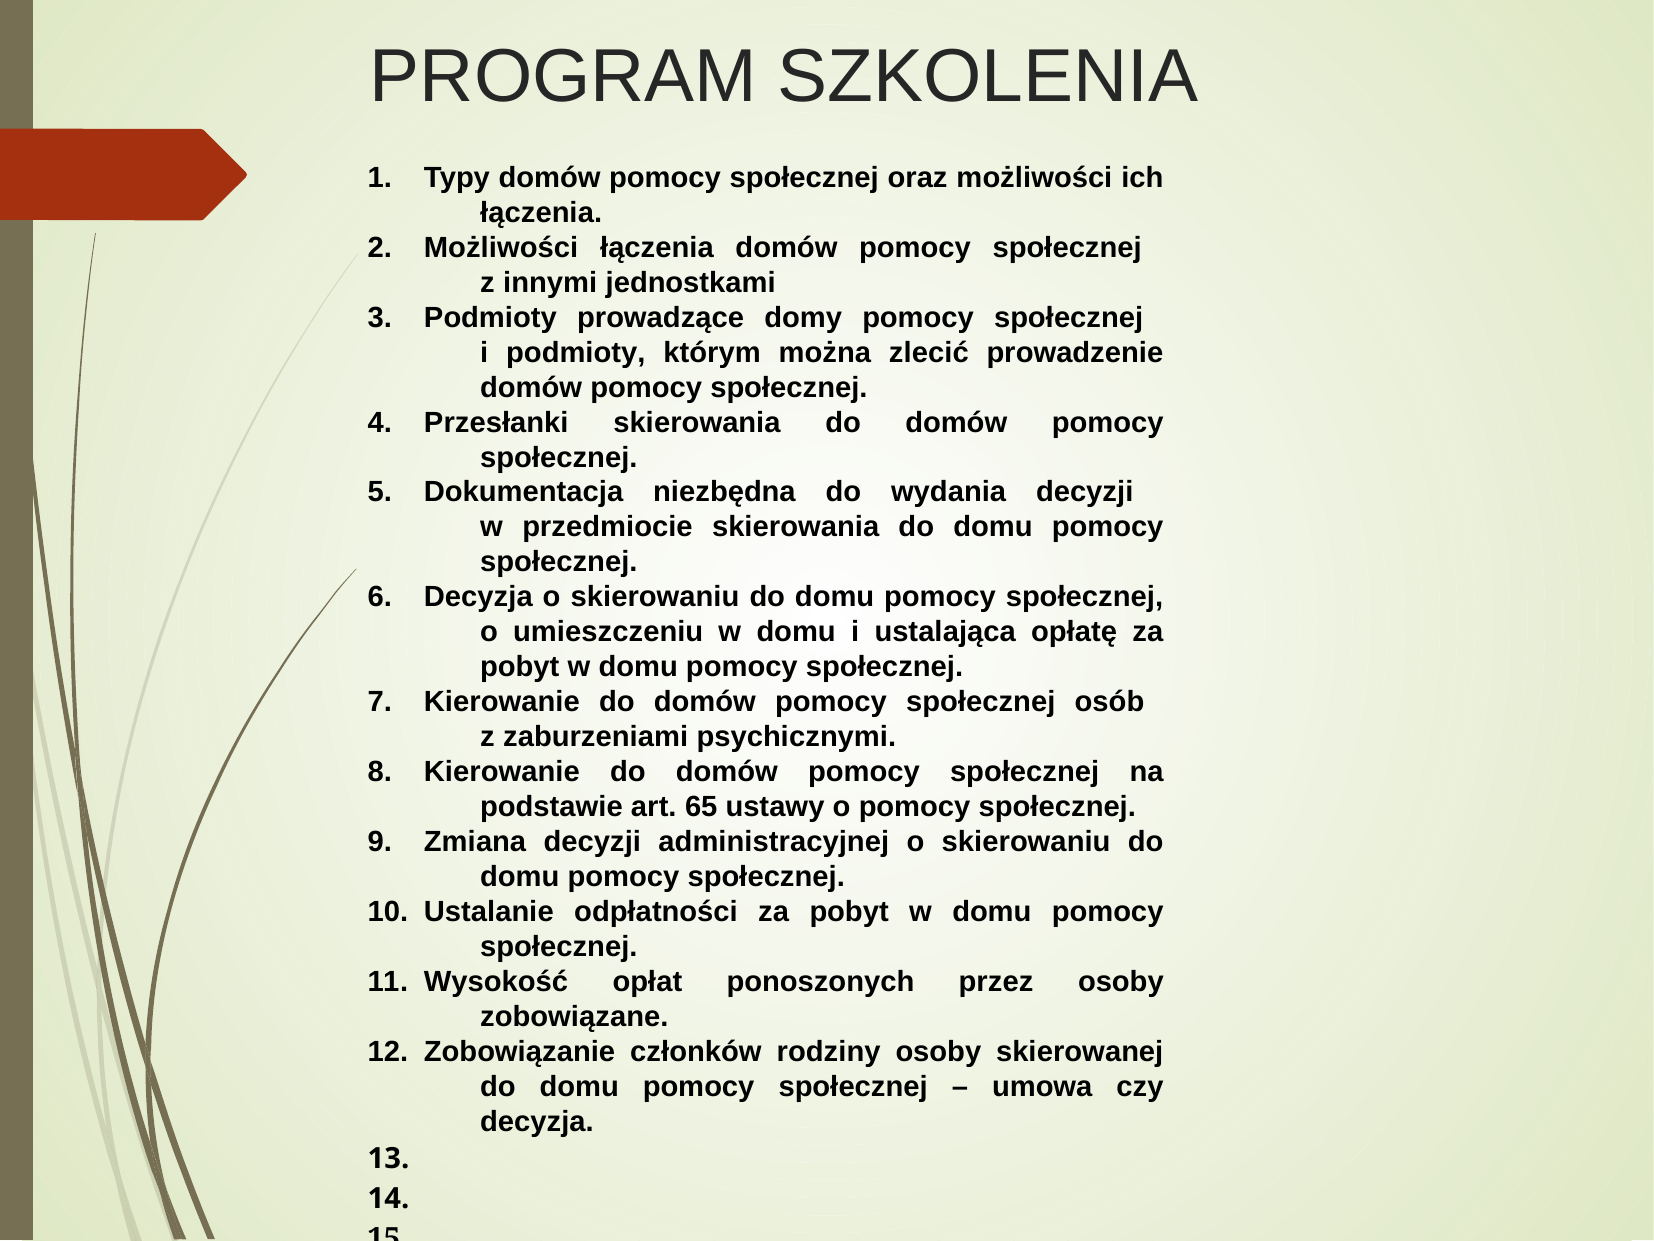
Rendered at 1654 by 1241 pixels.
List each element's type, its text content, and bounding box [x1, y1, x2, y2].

text_box Typy domów pomocy społecznej oraz możliwości ich łączenia. Możliwości łączenia domów pomocy społecznej z innymi jednostkami Podmioty prowadzące domy pomocy społecznej i podmioty, którym można zlecić prowadzenie domów pomocy społecznej. Przesłanki skierowania do domów pomocy społecznej. Dokumentacja niezbędna do wydania decyzji w przedmiocie skierowania do domu pomocy społecznej. Decyzja o skierowaniu do domu pomocy społecznej, o umieszczeniu w domu i ustalająca opłatę za pobyt w domu pomocy społecznej. Kierowanie do domów pomocy społecznej osób z zaburzeniami psychicznymi. Kierowanie do domów pomocy społecznej na podstawie art. 65 ustawy o pomocy społecznej. Zmiana decyzji administracyjnej o skierowaniu do domu pomocy społecznej. Ustalanie odpłatności za pobyt w domu pomocy społecznej. Wysokość opłat ponoszonych przez osoby zobowiązane. Zobowiązanie członków rodziny osoby skierowanej do domu pomocy społecznej – umowa czy decyzja. [353, 151, 1179, 1241]
title PROGRAM SZKOLENIA [40, 0, 1529, 137]
